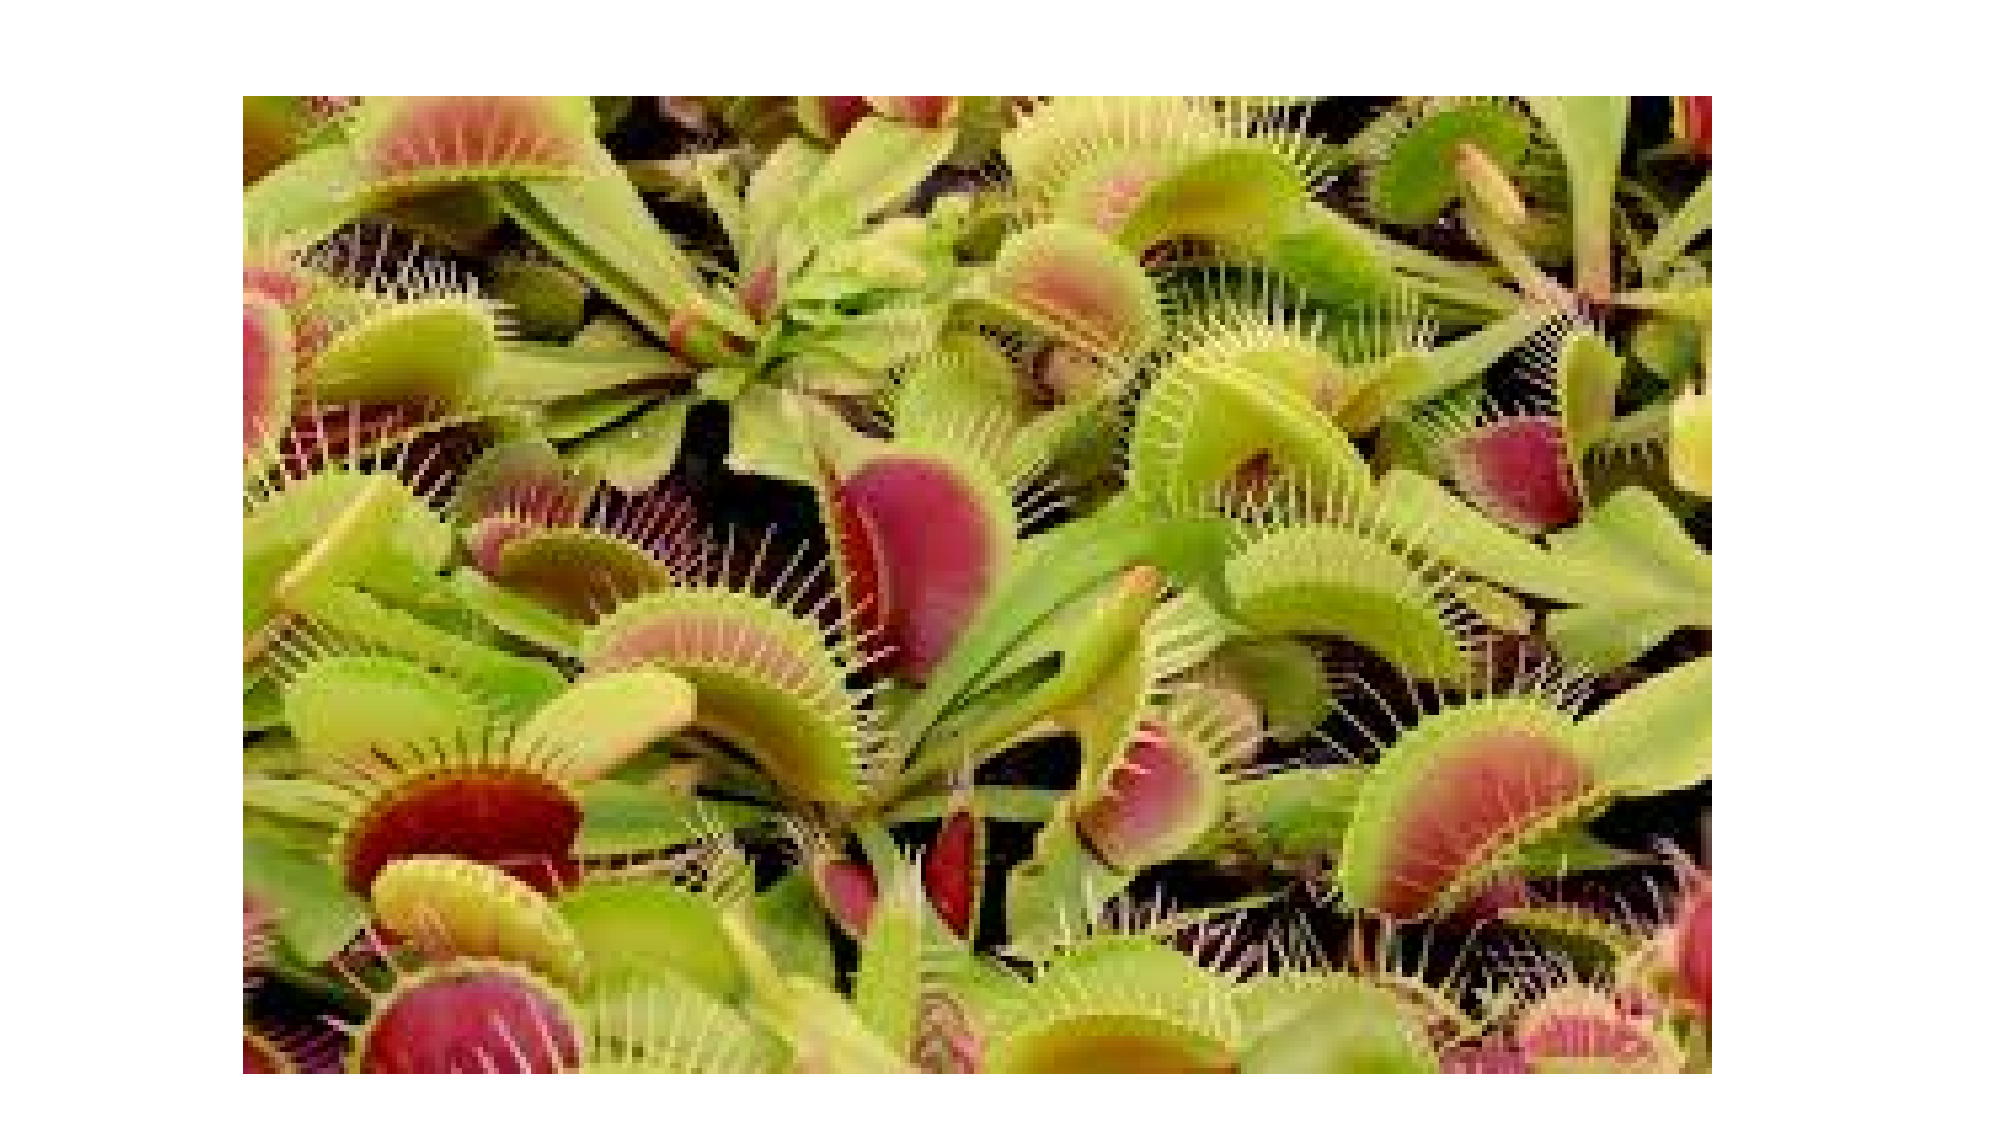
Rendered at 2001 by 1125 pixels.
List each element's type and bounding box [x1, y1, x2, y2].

picture [243, 96, 1712, 1074]
